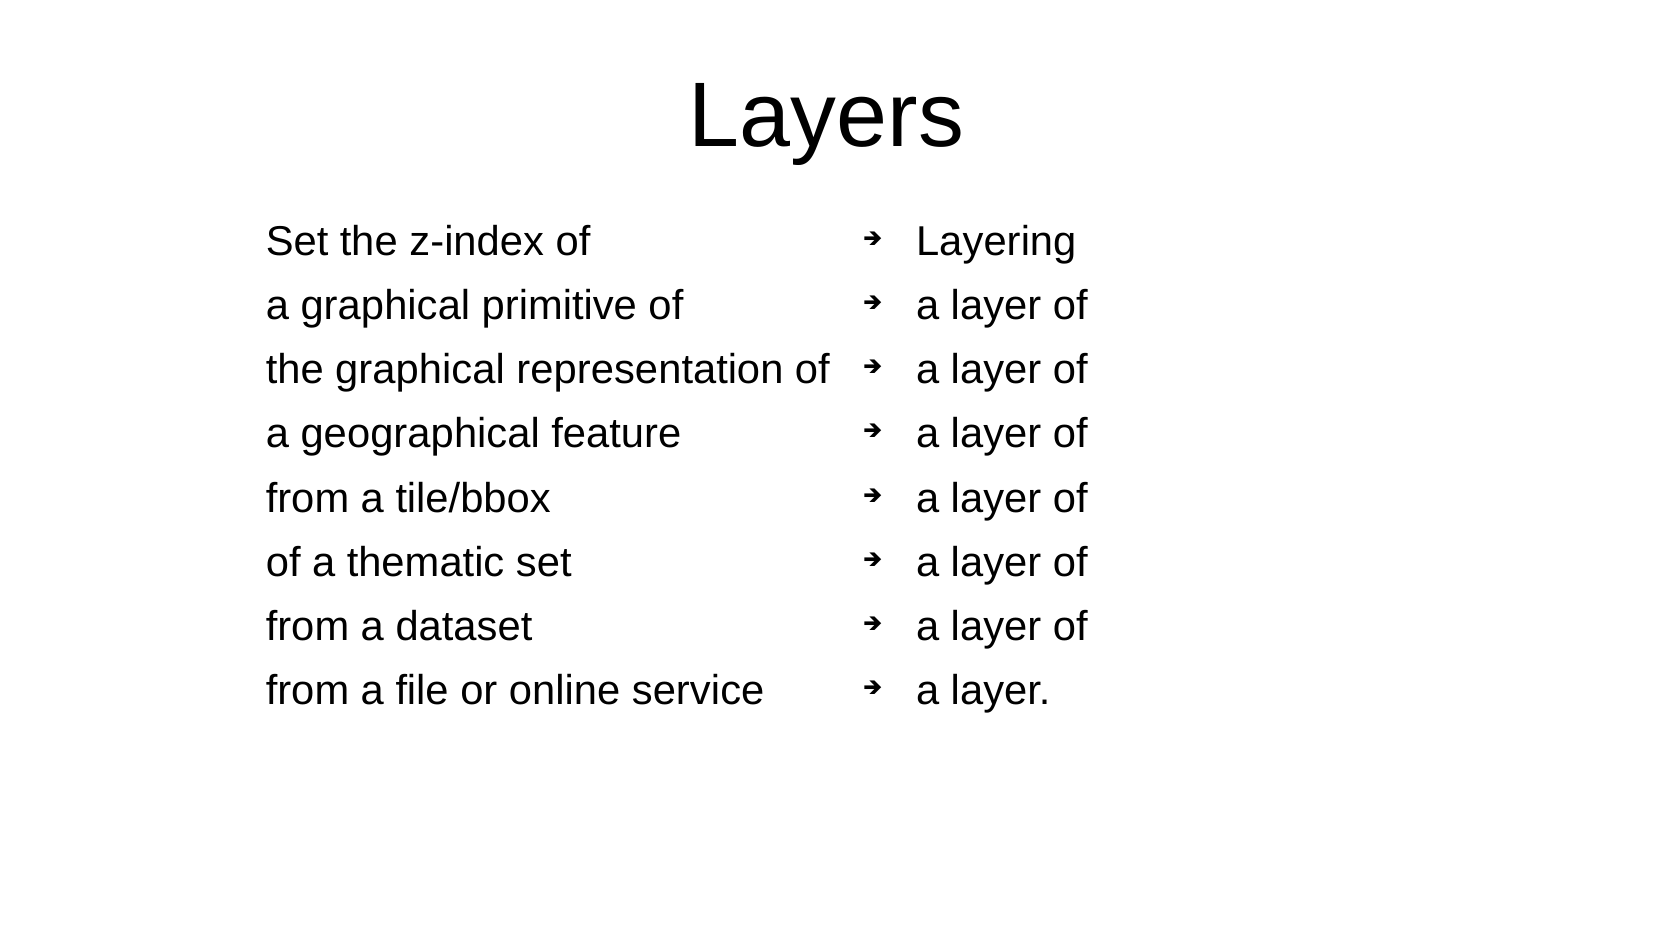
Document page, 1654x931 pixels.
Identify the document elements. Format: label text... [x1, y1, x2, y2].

list Set the z-index of a graphical primitive of the graphical representation of a geographical feature from a tile/bbox of a thematic set from a dataset from a file or online service [265, 217, 845, 758]
list Layering a layer of a layer of a layer of a layer of a layer of a layer of a layer. [845, 217, 1572, 758]
title Layers [82, 37, 1571, 193]
